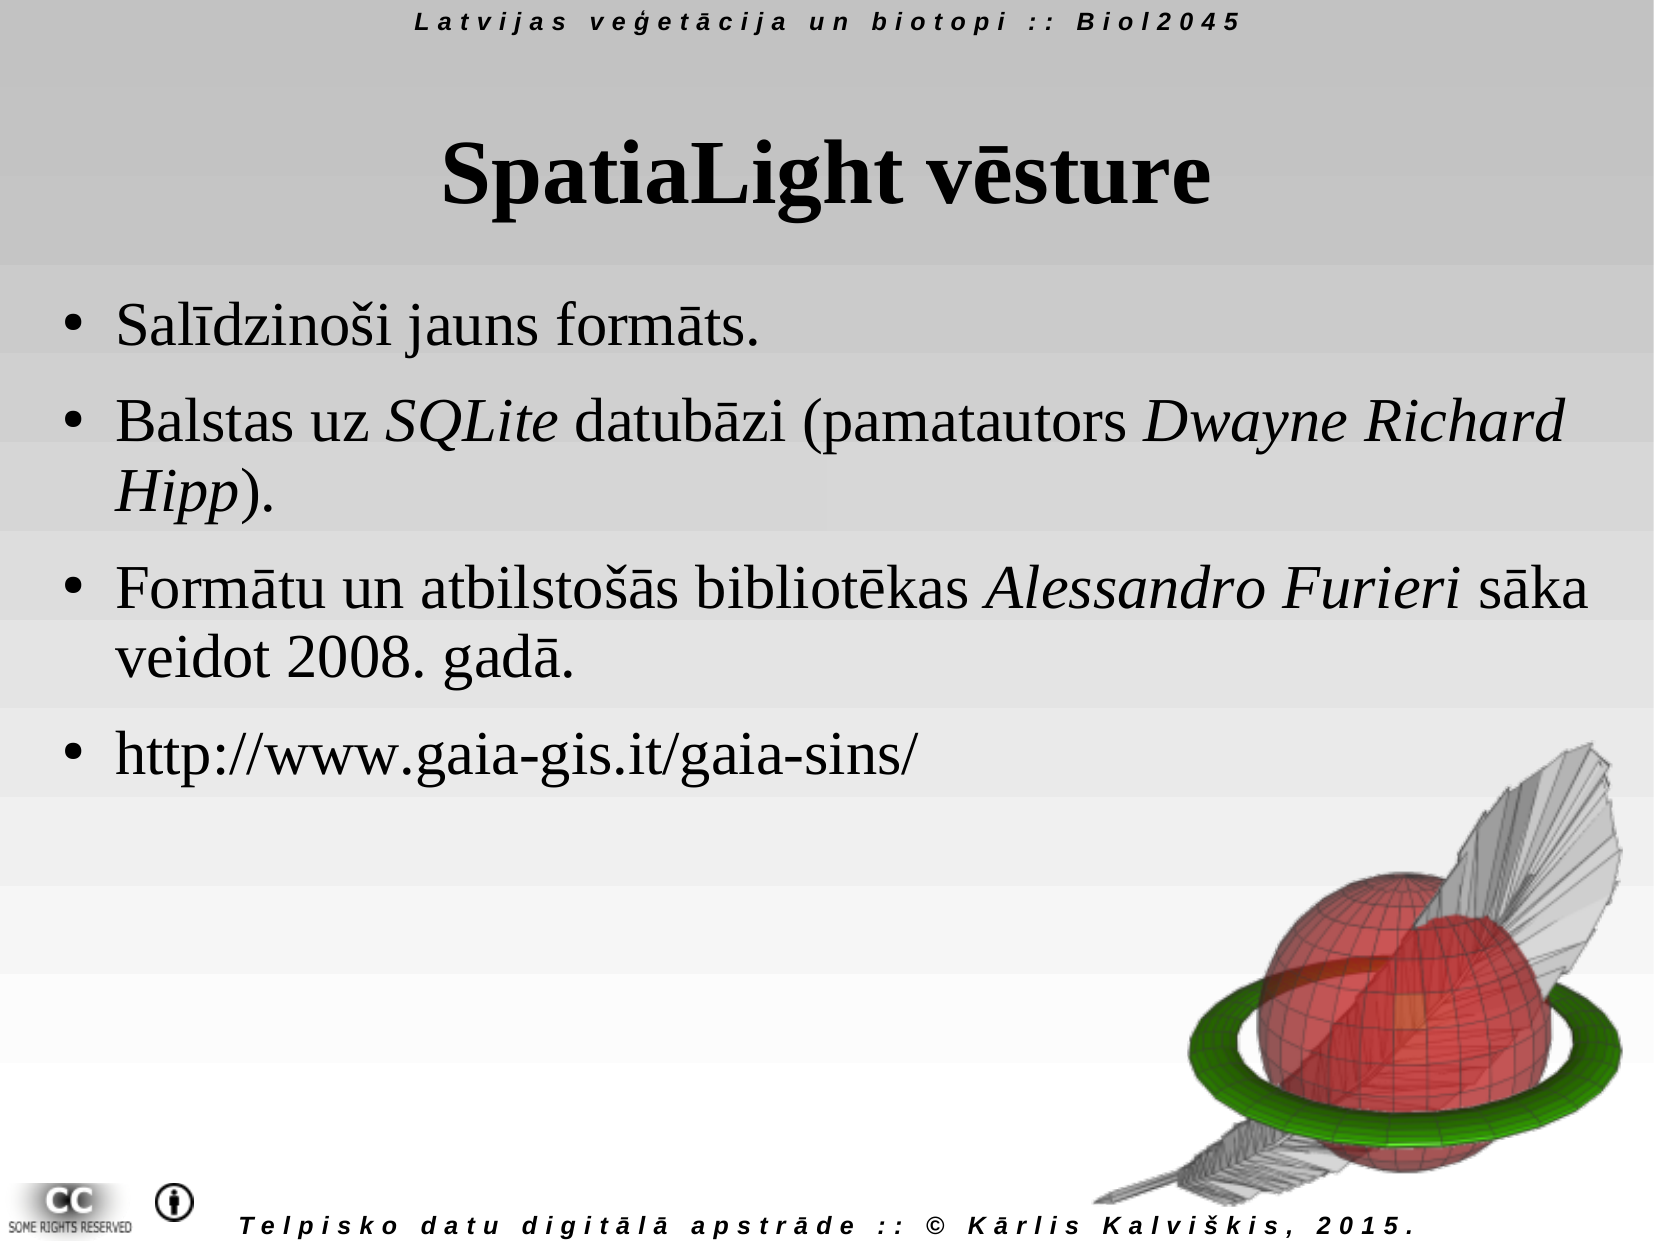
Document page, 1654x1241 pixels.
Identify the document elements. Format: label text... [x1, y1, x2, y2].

title SpatiaLight vēsture [29, 49, 1625, 296]
list Salīdzinoši jauns formāts. Balstas uz SQLite datubāzi (pamatautors Dwayne Richard Hipp). Formātu un atbilstošās bibliotēkas Alessandro Furieri sāka veidot 2008. gadā. http://www.gaia-gis.it/gaia-sins/ [44, 289, 1610, 1113]
picture [0, 0, 1654, 1241]
